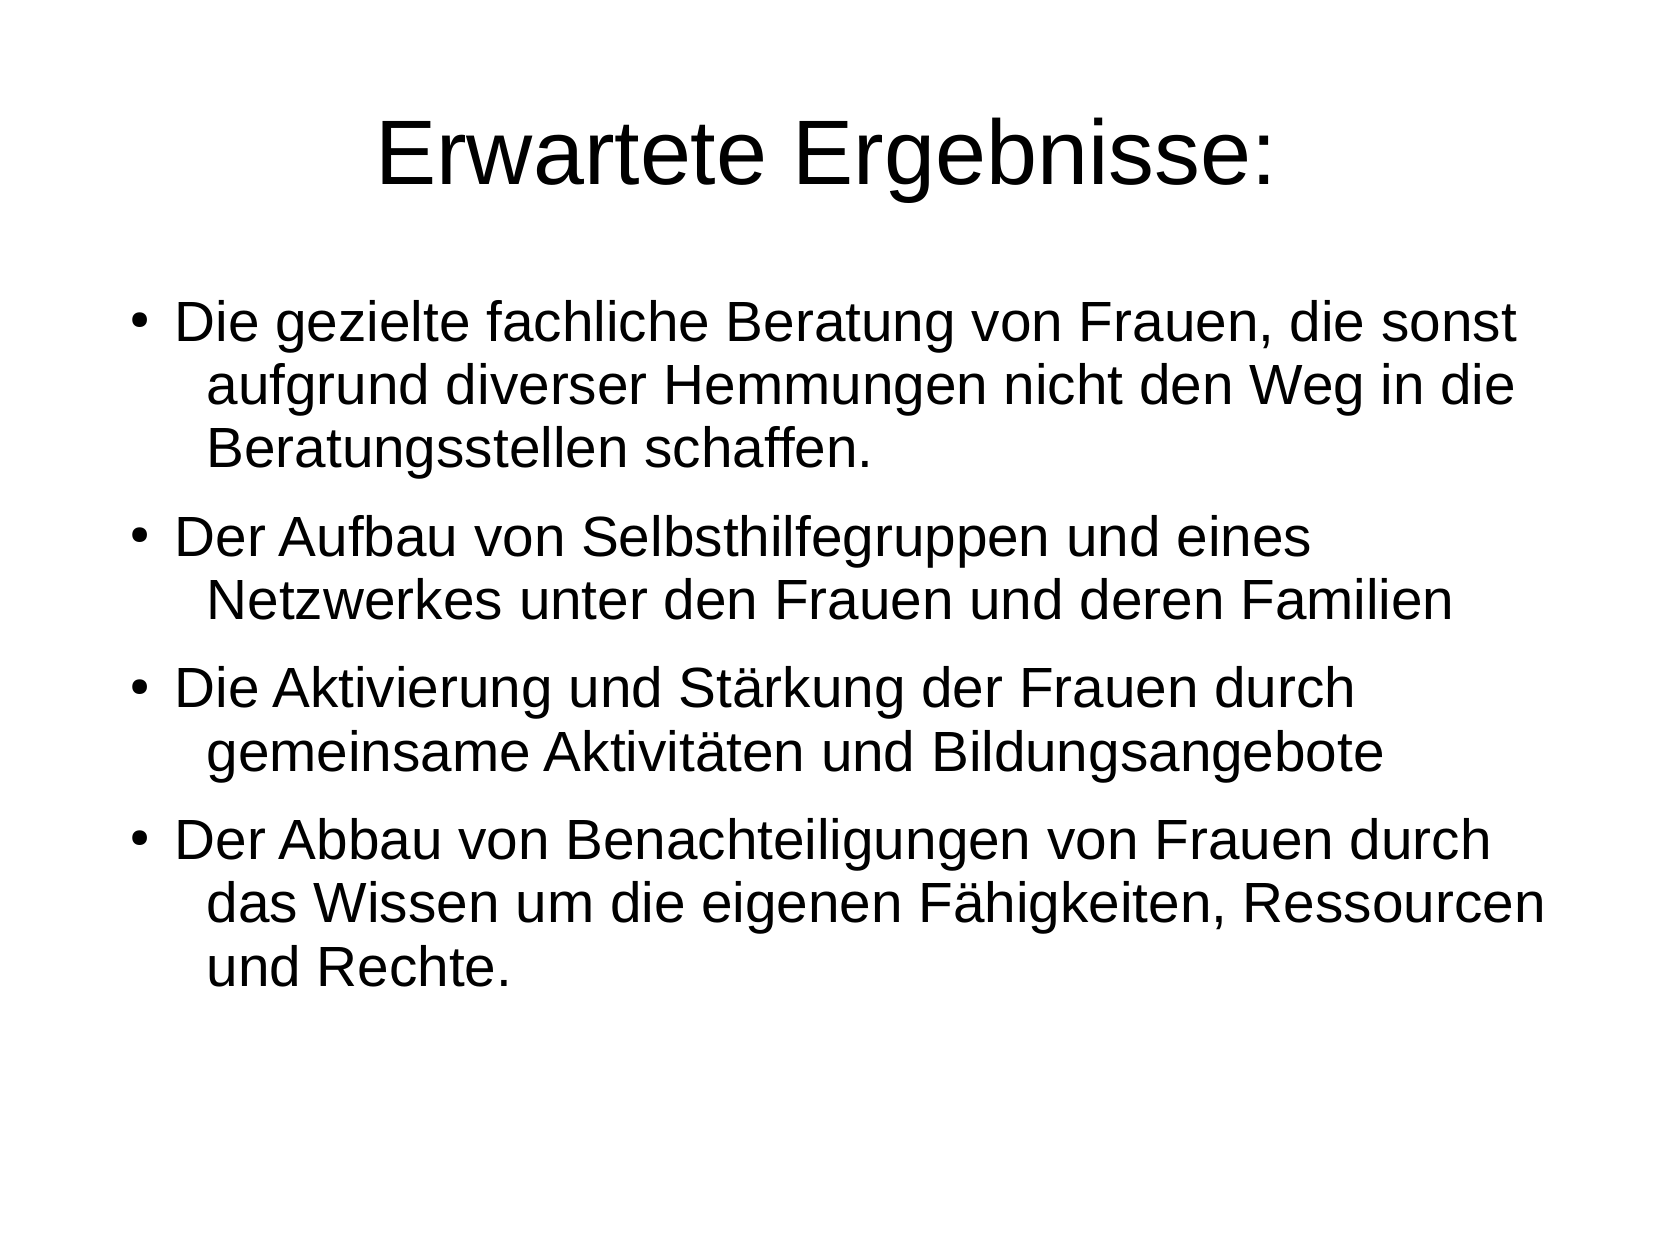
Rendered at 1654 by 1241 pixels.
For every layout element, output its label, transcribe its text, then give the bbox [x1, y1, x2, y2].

list Die gezielte fachliche Beratung von Frauen, die sonst aufgrund diverser Hemmungen nicht den Weg in die Beratungsstellen schaffen. Der Aufbau von Selbsthilfegruppen und eines Netzwerkes unter den Frauen und deren Familien Die Aktivierung und Stärkung der Frauen durch gemeinsame Aktivitäten und Bildungsangebote Der Abbau von Benachteiligungen von Frauen durch das Wissen um die eigenen Fähigkeiten, Ressourcen und Rechte. [82, 290, 1571, 1010]
title Erwartete Ergebnisse: [82, 49, 1571, 257]
